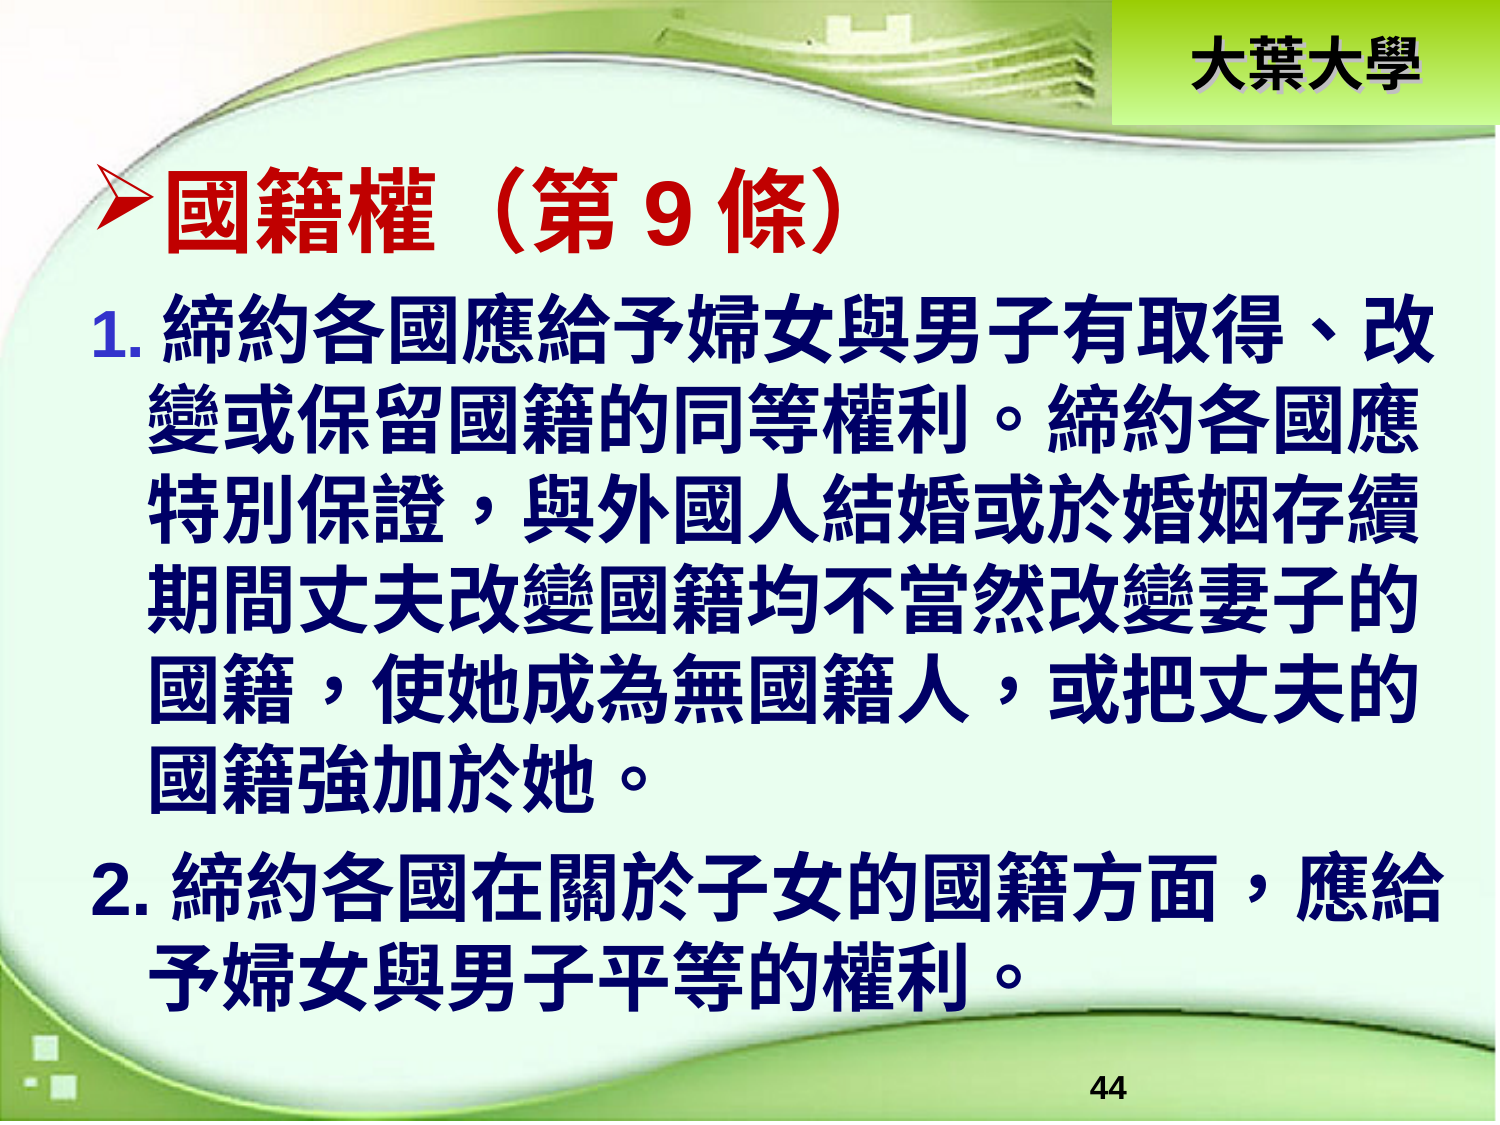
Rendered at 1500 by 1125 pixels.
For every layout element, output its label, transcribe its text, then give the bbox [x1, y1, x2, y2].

text_box 國籍權（第9條） 1.締約各國應給予婦女與男子有取得、改變或保留國籍的同等權利。締約各國應特別保證，與外國人結婚或於婚姻存續期間丈夫改變國籍均不當然改變妻子的國籍，使她成為無國籍人，或把丈夫的國籍強加於她。 2.締約各國在關於子女的國籍方面，應給予婦女與男子平等的權利。 [75, 42, 1483, 1005]
